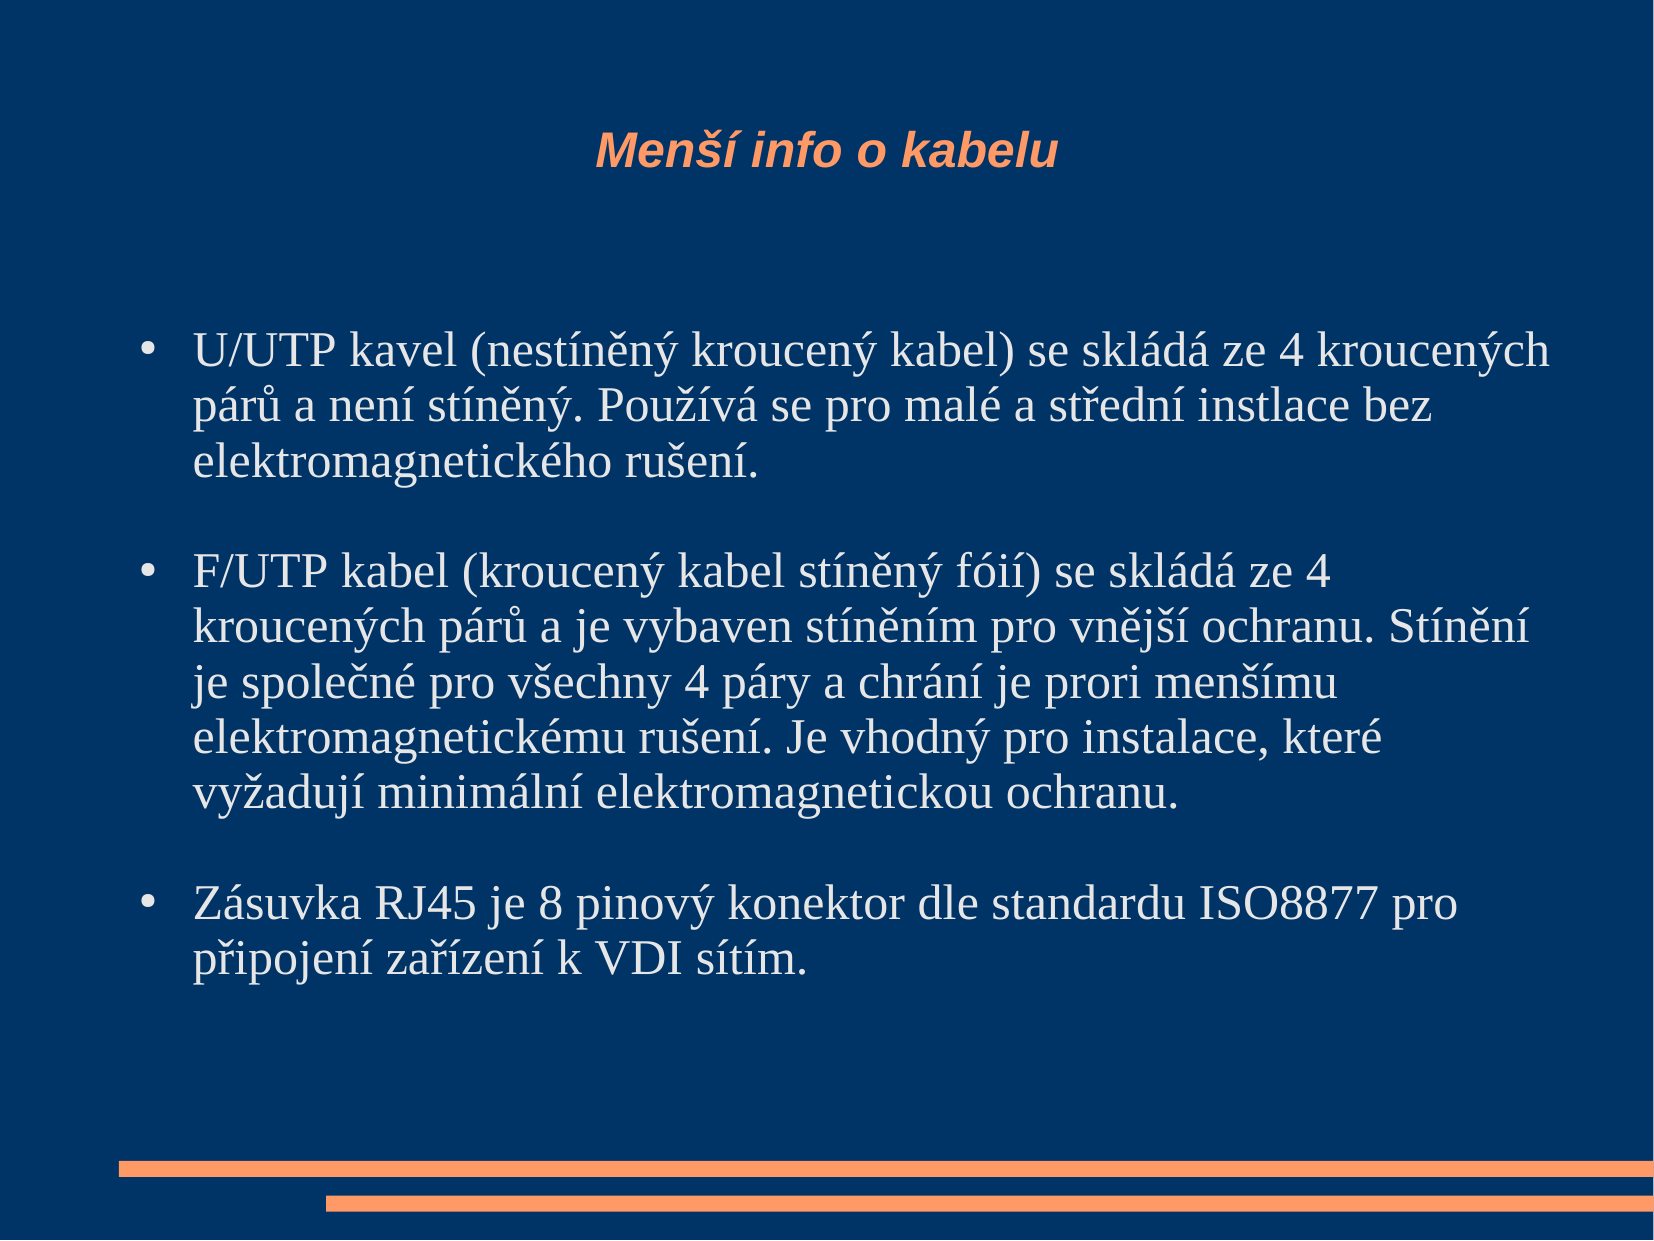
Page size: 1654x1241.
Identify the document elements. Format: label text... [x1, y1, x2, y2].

list U/UTP kavel (nestíněný kroucený kabel) se skládá ze 4 kroucených párů a není stíněný. Používá se pro malé a střední instlace bez elektromagnetického rušení. F/UTP kabel (kroucený kabel stíněný fóií) se skládá ze 4 kroucených párů a je vybaven stíněním pro vnější ochranu. Stínění je společné pro všechny 4 páry a chrání je prori menšímu elektromagnetickému rušení. Je vhodný pro instalace, které vyžadují minimální elektromagnetickou ochranu. Zásuvka RJ45 je 8 pinový konektor dle standardu ISO8877 pro připojení zařízení k VDI sítím. [121, 322, 1561, 1132]
title Menší info o kabelu [121, 46, 1534, 254]
